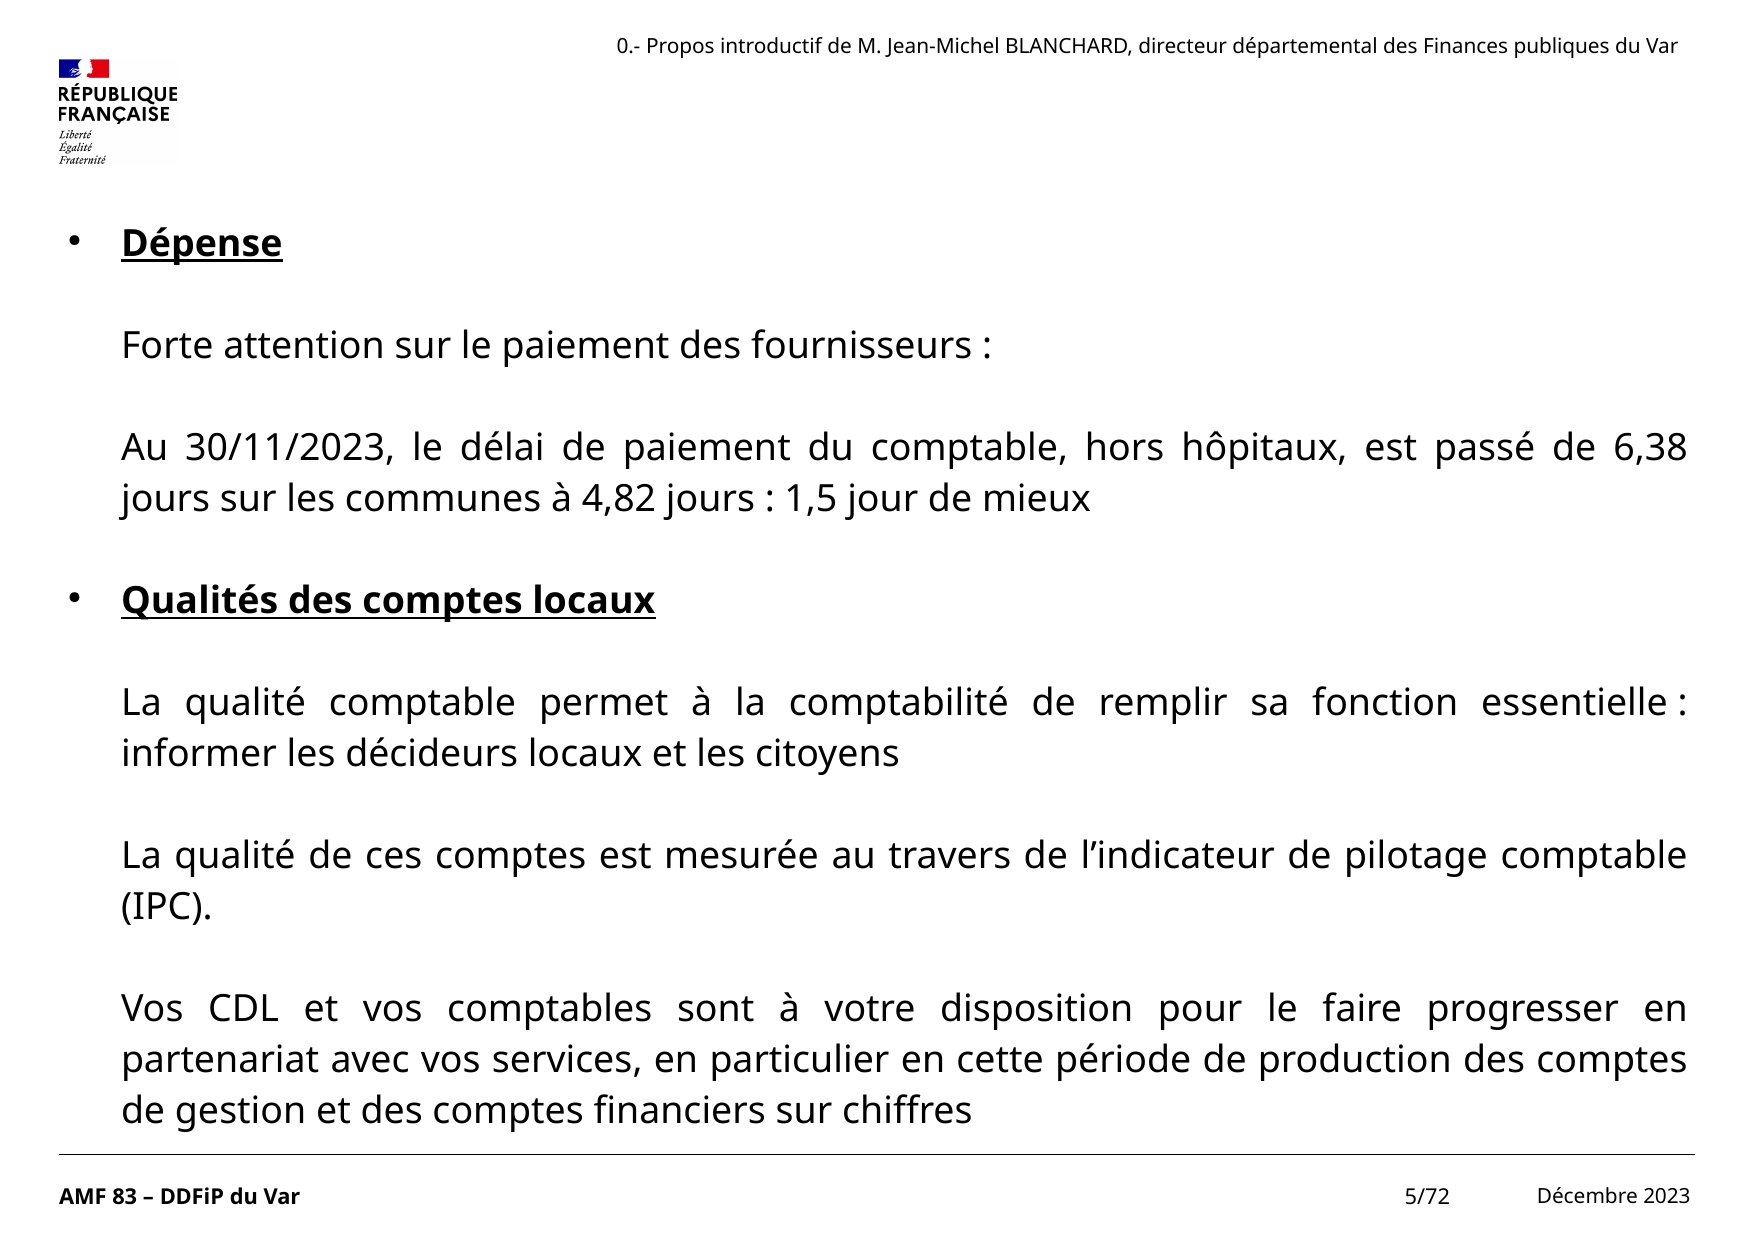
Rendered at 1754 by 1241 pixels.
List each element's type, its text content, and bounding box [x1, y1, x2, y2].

list Dépense Forte attention sur le paiement des fournisseurs : Au 30/11/2023, le délai de paiement du comptable, hors hôpitaux, est passé de 6,38 jours sur les communes à 4,82 jours : 1,5 jour de mieux Qualités des comptes locaux La qualité comptable permet à la comptabilité de remplir sa fonction essentielle : informer les décideurs locaux et les citoyens La qualité de ces comptes est mesurée au travers de l’indicateur de pilotage comptable (IPC). Vos CDL et vos comptables sont à votre disposition pour le faire progresser en partenariat avec vos services, en particulier en cette période de production des comptes de gestion et des comptes financiers sur chiffres [50, 165, 1690, 1145]
text_box 0.- Propos introductif de M. Jean-Michel BLANCHARD, directeur départemental des Finances publiques du Var [224, 23, 1694, 107]
picture [59, 59, 178, 164]
